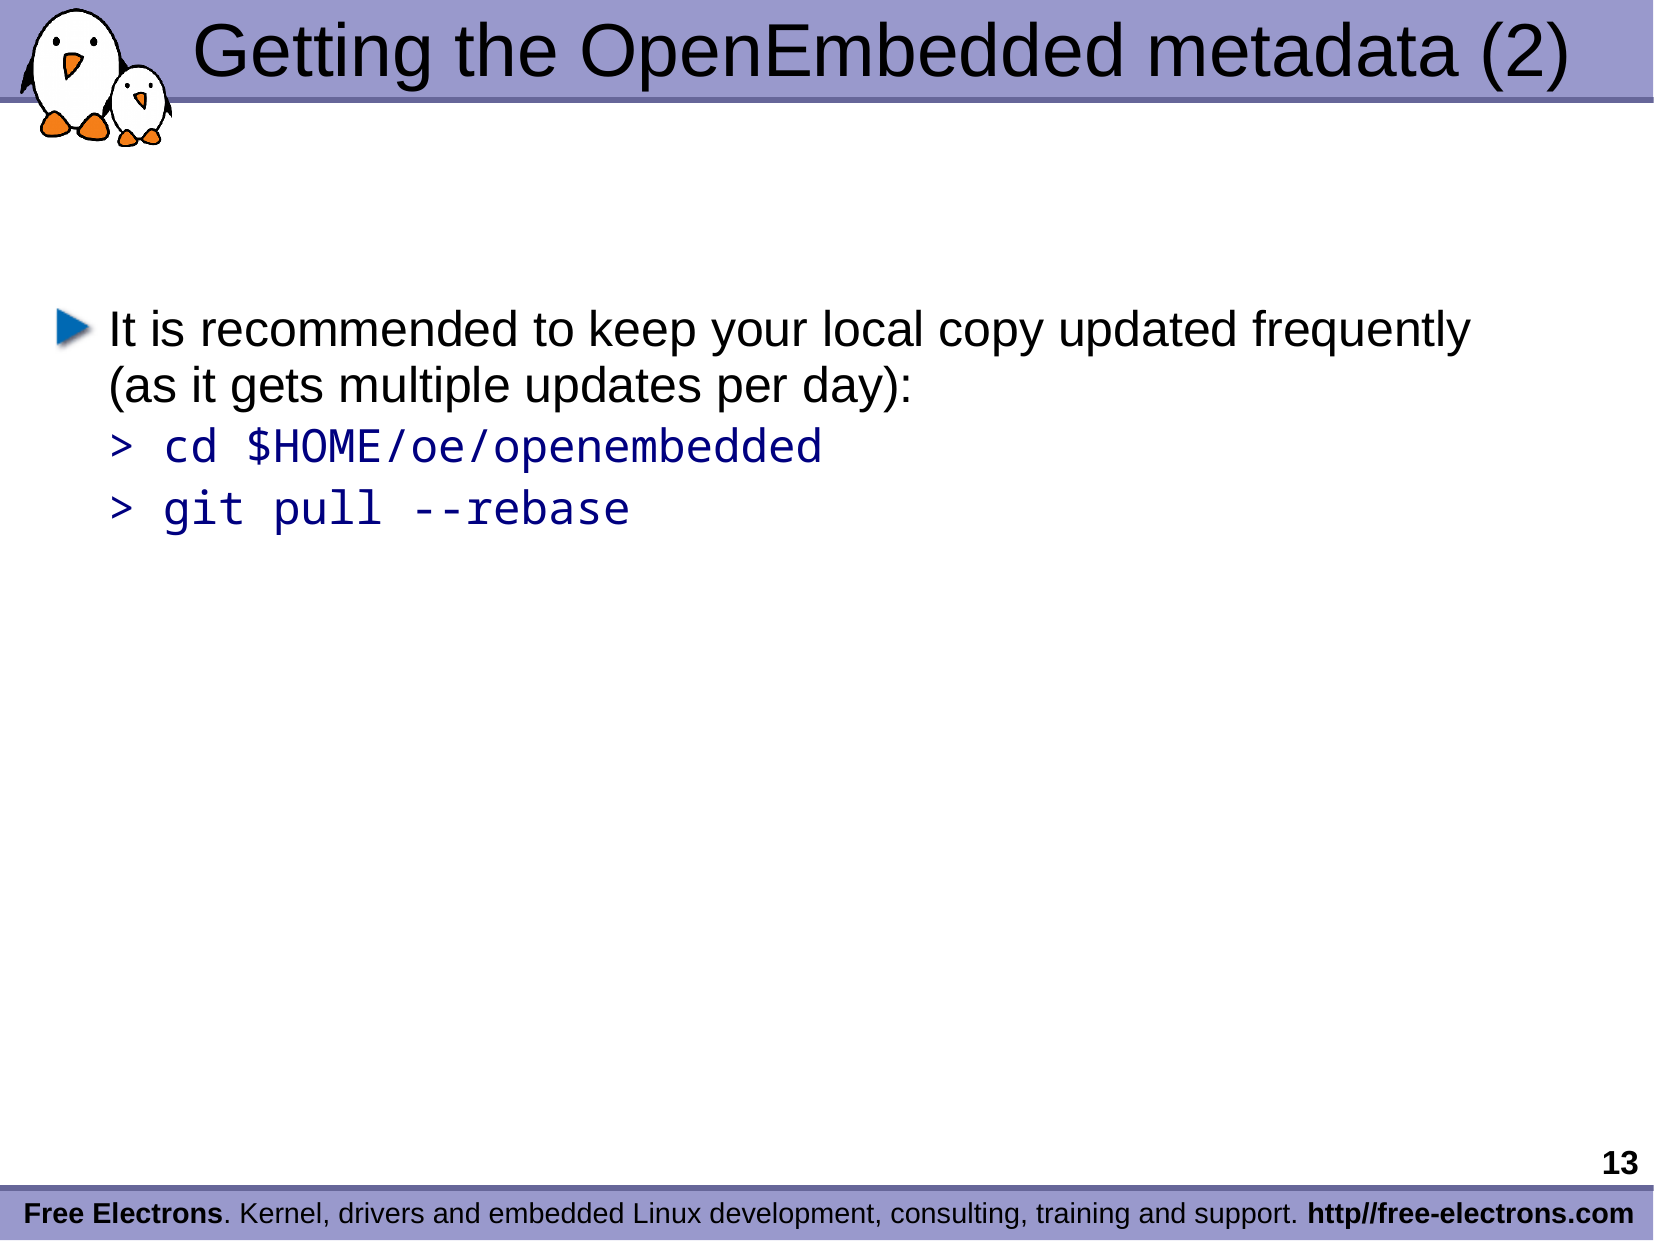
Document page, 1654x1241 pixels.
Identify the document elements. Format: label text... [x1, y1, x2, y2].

list It is recommended to keep your local copy updated frequently (as it gets multiple updates per day): > cd $HOME/oe/openembedded > git pull --rebase [37, 218, 1605, 1069]
picture [20, 8, 172, 147]
title Getting the OpenEmbedded metadata (2) [137, 0, 1628, 101]
